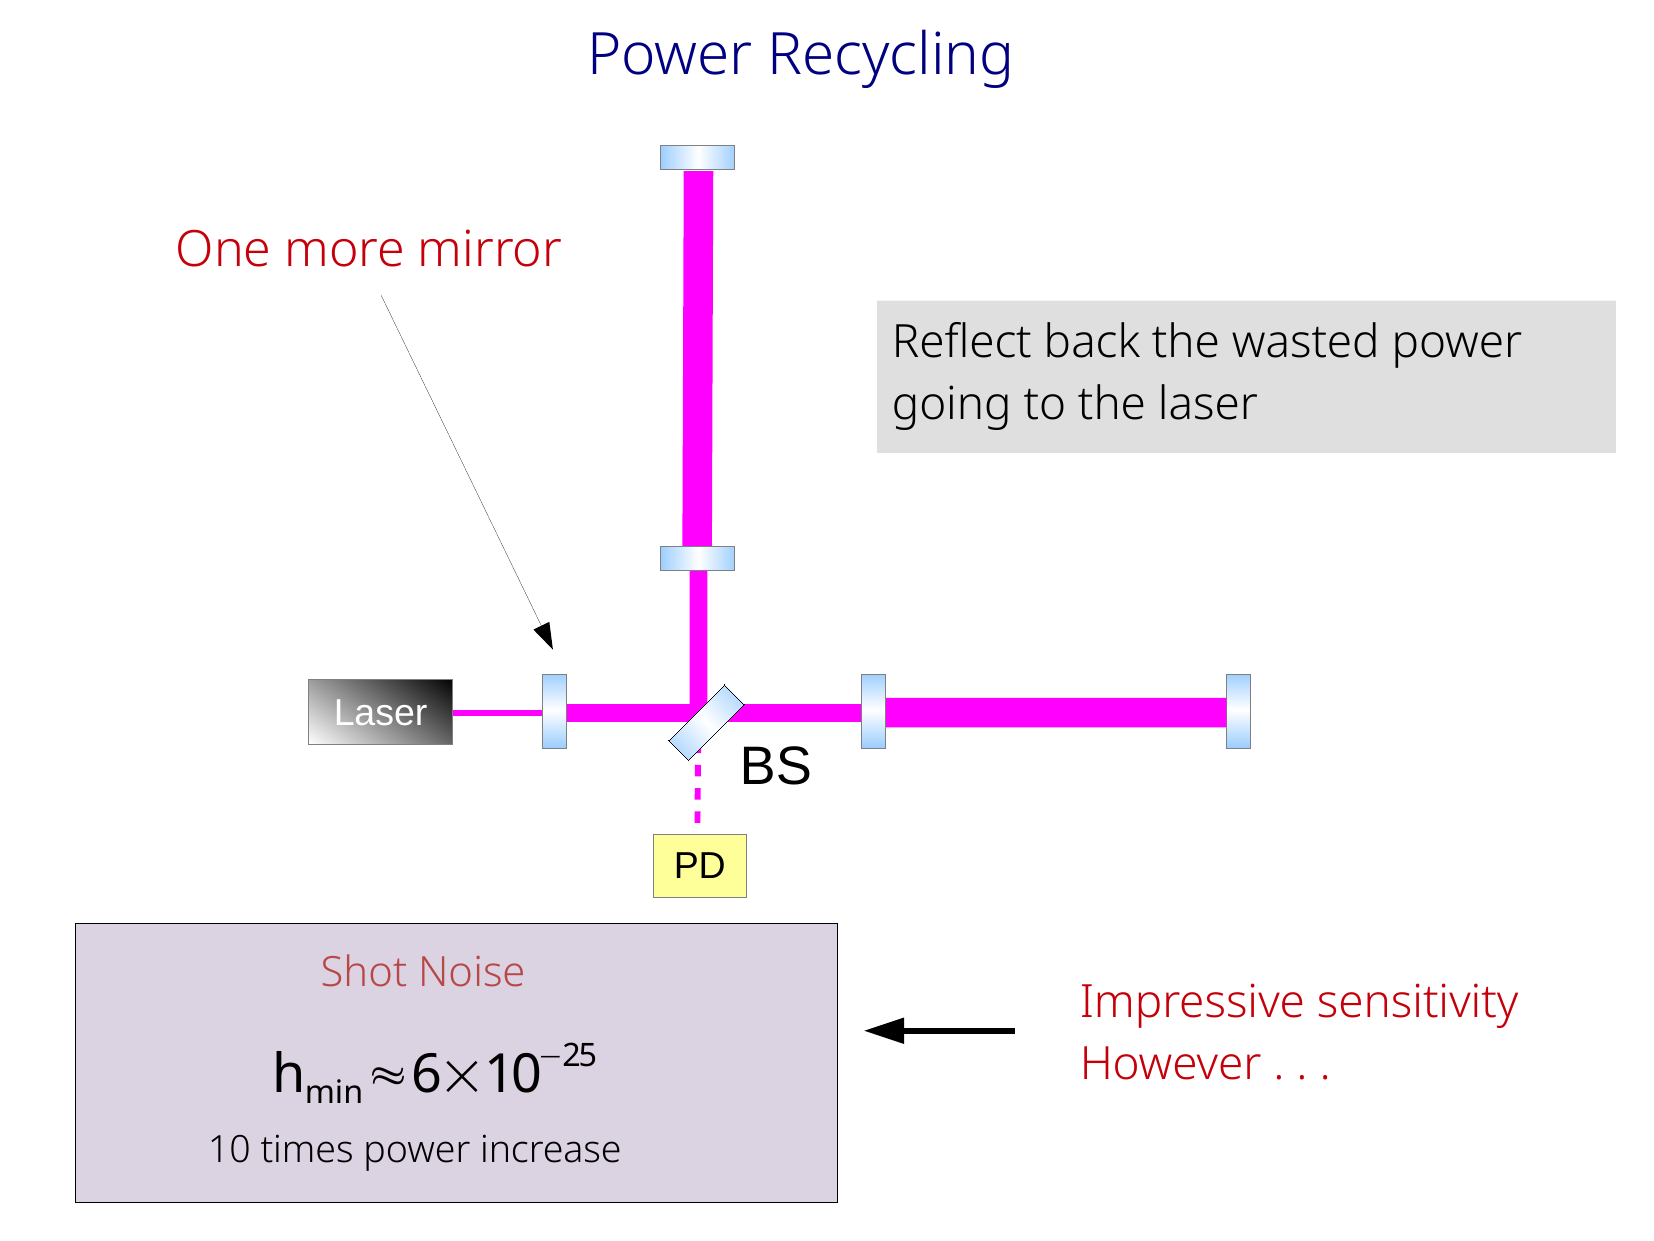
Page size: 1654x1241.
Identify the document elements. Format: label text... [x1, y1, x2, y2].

text_box BS [724, 727, 840, 804]
text_box [861, 674, 886, 749]
text_box [660, 145, 735, 170]
text_box [660, 546, 735, 571]
text_box One more mirror [161, 205, 655, 296]
text_box [668, 684, 745, 761]
text_box Reflect back the wasted power going to the laser [877, 300, 1616, 453]
text_box Power Recycling [572, 5, 1081, 108]
text_box Impressive sensitivity However . . . [1065, 960, 1579, 1114]
text_box 10 times power increase [193, 1115, 685, 1187]
text_box [75, 923, 838, 1203]
text_box [542, 674, 567, 749]
text_box [1226, 674, 1251, 749]
text_box Laser [308, 679, 453, 745]
chart [265, 1041, 602, 1112]
text_box PD [653, 834, 747, 898]
text_box Shot Noise [305, 934, 563, 1012]
